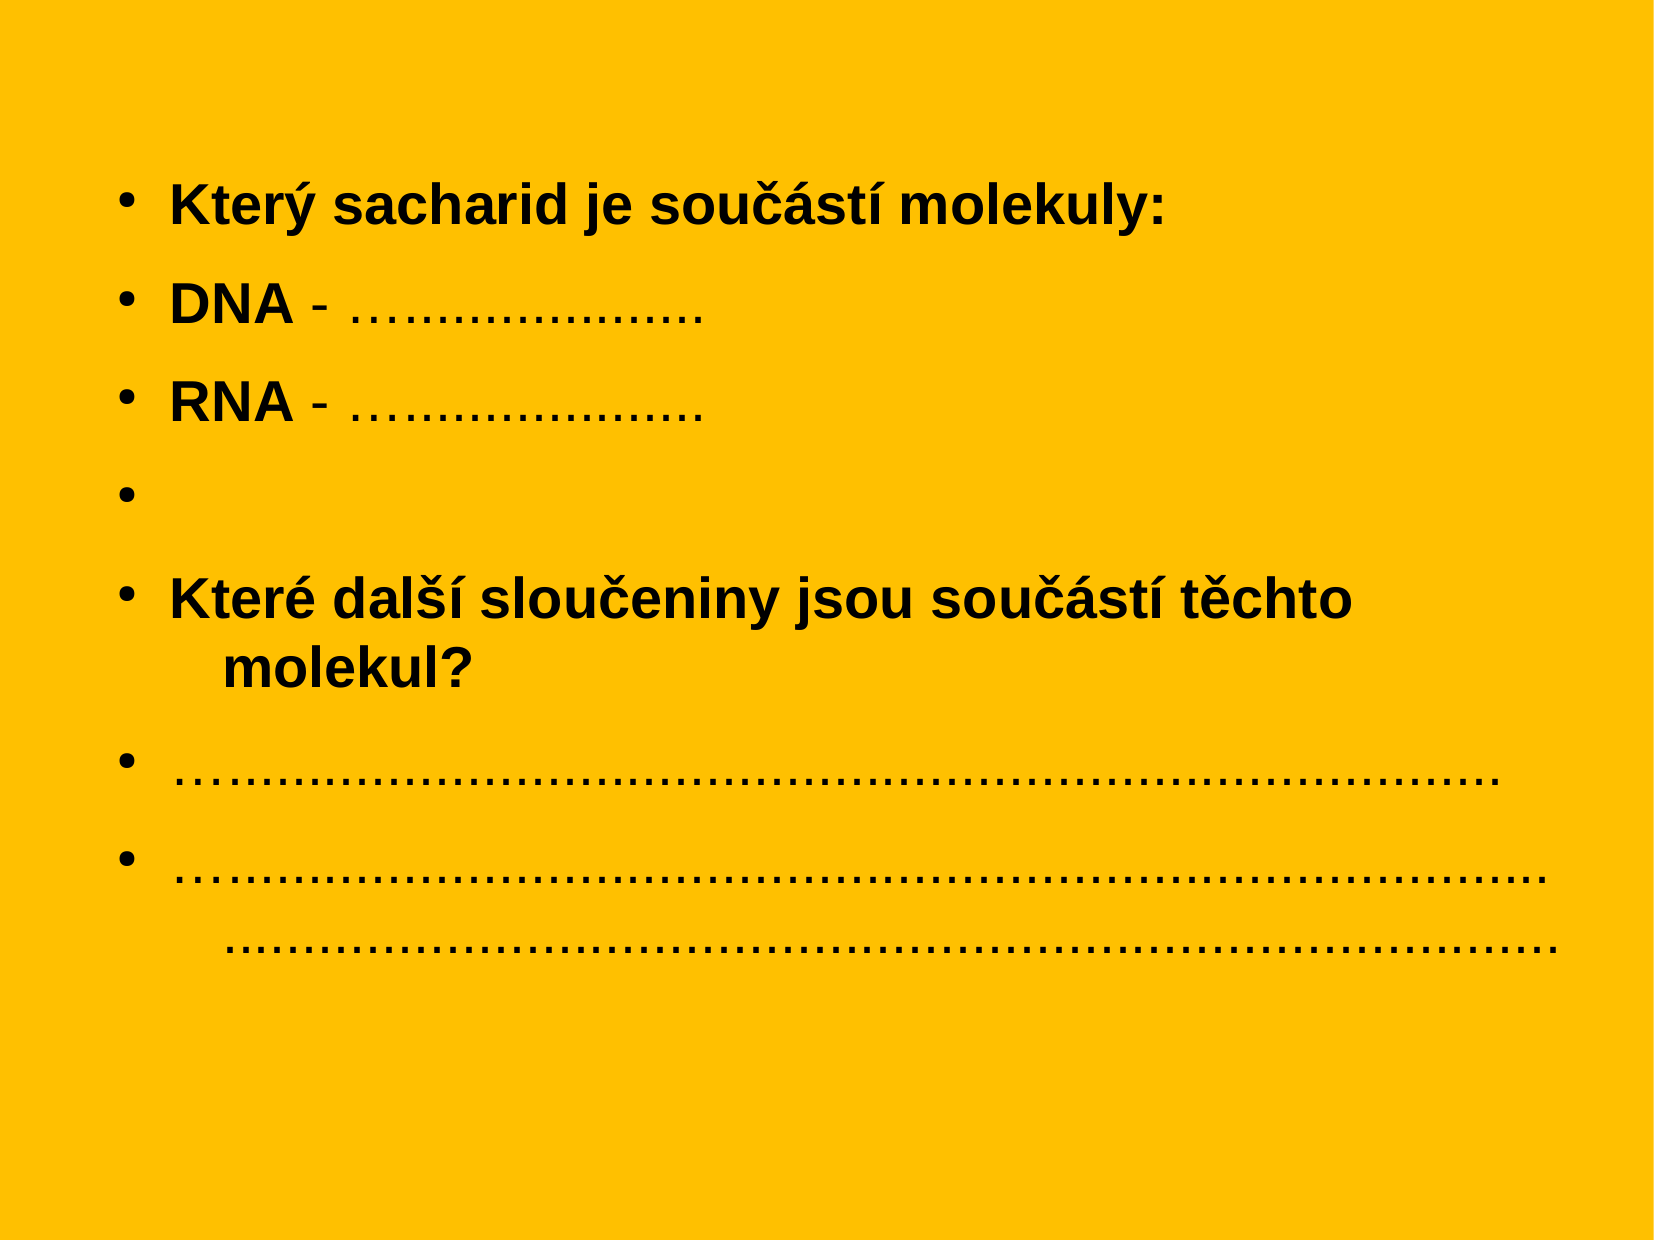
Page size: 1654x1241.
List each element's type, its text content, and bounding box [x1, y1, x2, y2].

list Který sacharid je součástí molekuly: DNA - …................... RNA - …................... Které další sloučeniny jsou součástí těchto molekul? …................................................................................ …....................................................................................................................................................................... [81, 167, 1570, 986]
